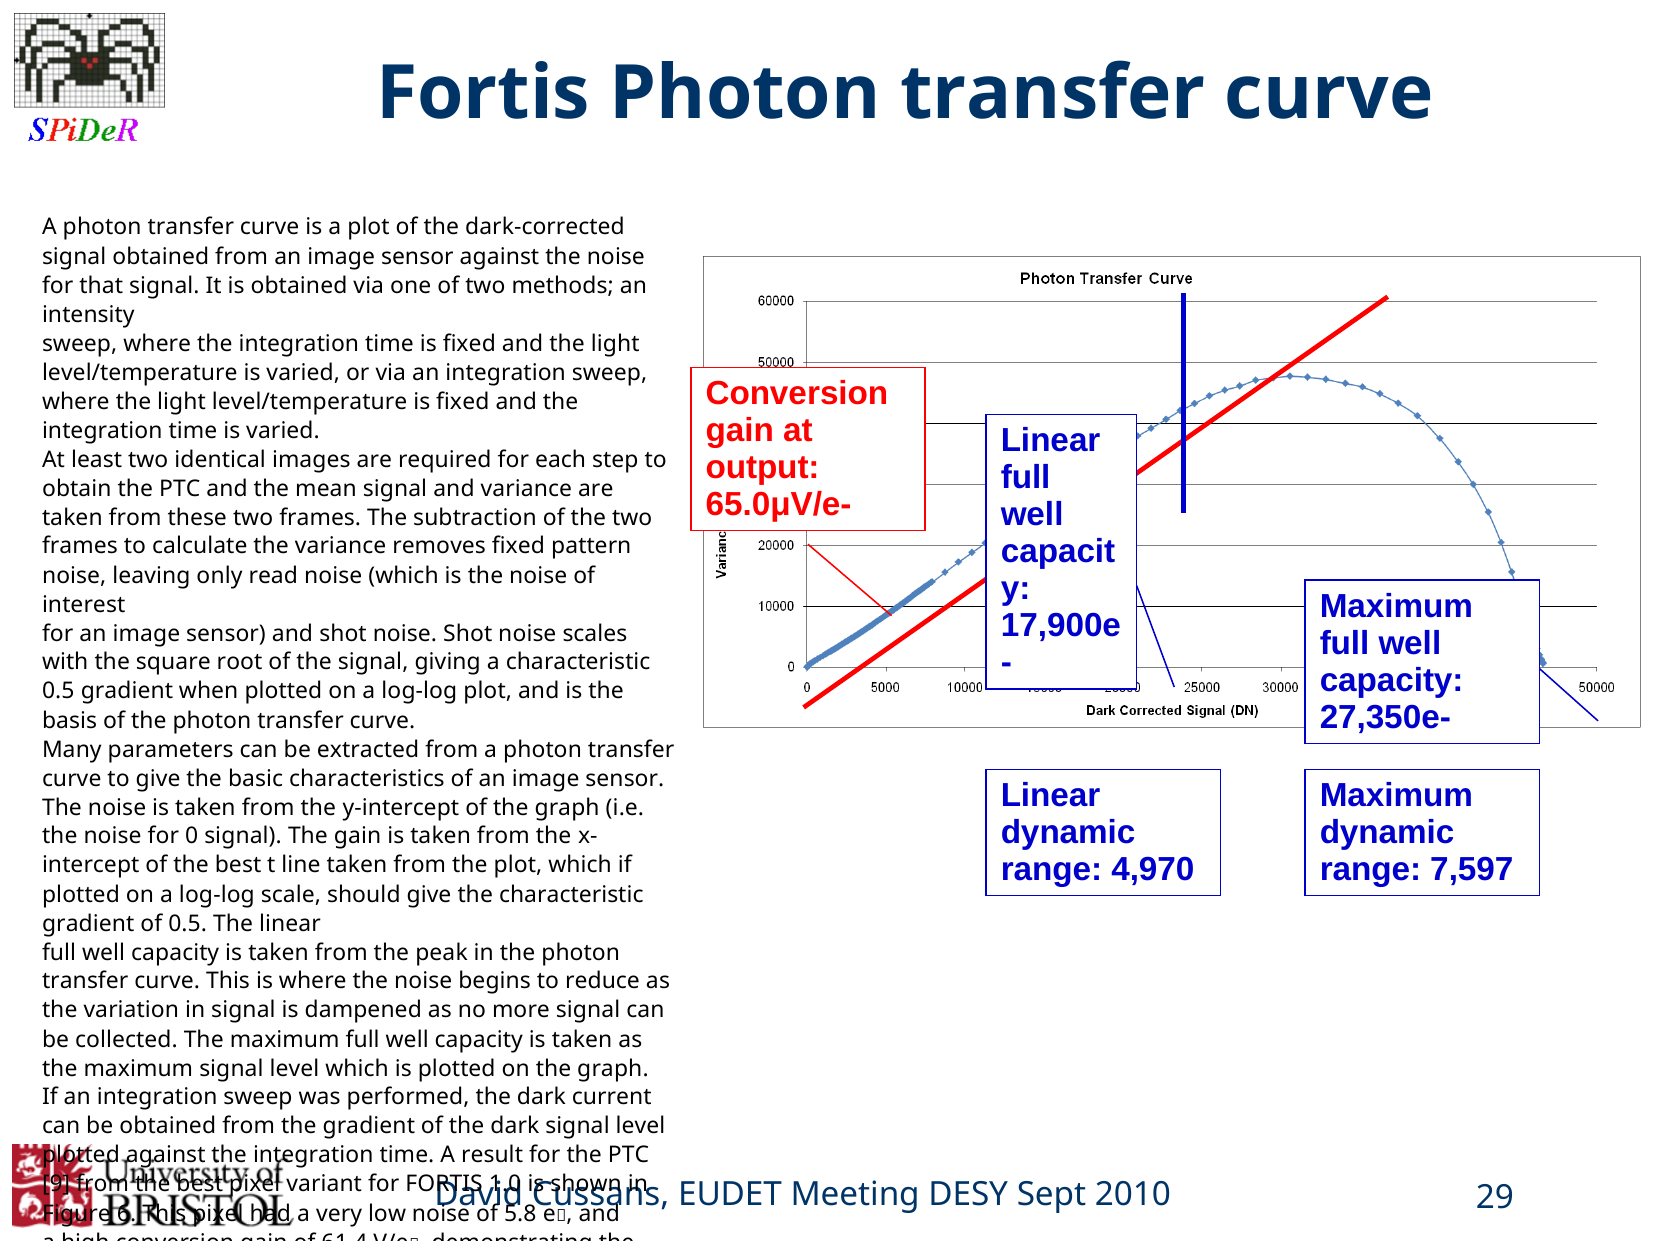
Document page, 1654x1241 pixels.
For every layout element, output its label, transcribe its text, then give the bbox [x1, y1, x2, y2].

text_box Linear full well capacity: 17,900e- [986, 414, 1137, 689]
text_box Maximum dynamic range: 7,597 [1305, 769, 1540, 896]
picture [12, 1144, 294, 1228]
picture [702, 255, 1641, 728]
title Fortis Photon transfer curve [243, 9, 1568, 167]
picture [14, 13, 165, 156]
text_box Linear dynamic range: 4,970 [986, 769, 1221, 896]
text_box Maximum full well capacity: 27,350e- [1305, 580, 1540, 744]
text_box Conversion gain at output: 65.0μV/e- [694, 367, 926, 531]
text_box A photon transfer curve is a plot of the dark-corrected signal obtained from an image sensor against the noise for that signal. It is obtained via one of two methods; an intensity sweep, where the integration time is fixed and the light level/temperature is varied, or via an integration sweep, where the light level/temperature is fixed and the integration time is varied. At least two identical images are required for each step to obtain the PTC and the mean signal and variance are taken from these two frames. The subtraction of the two frames to calculate the variance removes fixed pattern noise, leaving only read noise (which is the noise of interest for an image sensor) and shot noise. Shot noise scales with the square root of the signal, giving a characteristic 0.5 gradient when plotted on a log-log plot, and is the basis of the photon transfer curve. Many parameters can be extracted from a photon transfer curve to give the basic characteristics of an image sensor. The noise is taken from the y-intercept of the graph (i.e. the noise for 0 signal). The gain is taken from the x-intercept of the best t line taken from the plot, which if plotted on a log-log scale, should give the characteristic gradient of 0.5. The linear full well capacity is taken from the peak in the photon transfer curve. This is where the noise begins to reduce as the variation in signal is dampened as no more signal can be collected. The maximum full well capacity is taken as the maximum signal level which is plotted on the graph. If an integration sweep was performed, the dark current can be obtained from the gradient of the dark signal level plotted against the integration time. A result for the PTC [9] from the best pixel variant for FORTIS 1.0 is shown in Figure 6. This pixel had a very low noise of 5.8 e􀀀, and a high conversion gain of 61.4 V/e􀀀, demonstrating the benets of the 4T pixel architect [27, 204, 694, 1191]
